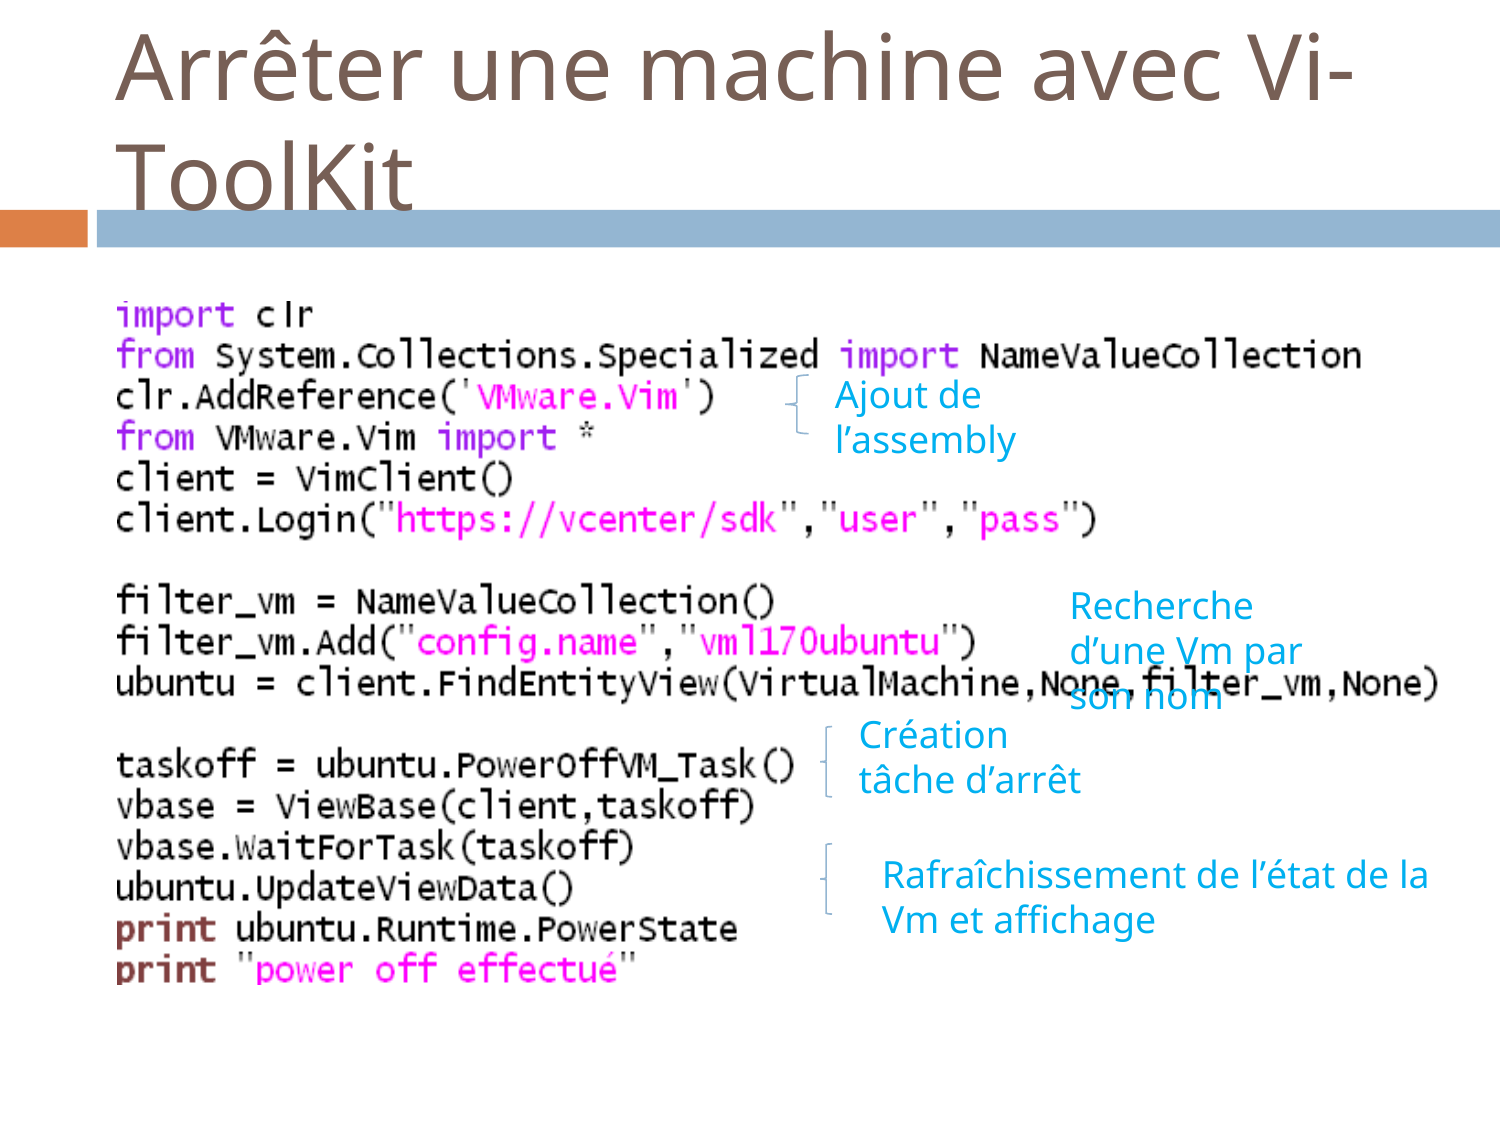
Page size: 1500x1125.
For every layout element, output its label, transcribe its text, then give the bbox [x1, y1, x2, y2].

text_box Recherche d’une Vm par son nom [1054, 574, 1372, 725]
picture [117, 301, 1454, 985]
text_box Rafraîchissement de l’état de la Vm et affichage [867, 843, 1500, 950]
title Arrêter une machine avec Vi-ToolKit [100, 1, 1438, 237]
text_box Création tâche d’arrêt [843, 703, 1114, 809]
text_box Ajout de l’assembly [820, 363, 1172, 469]
